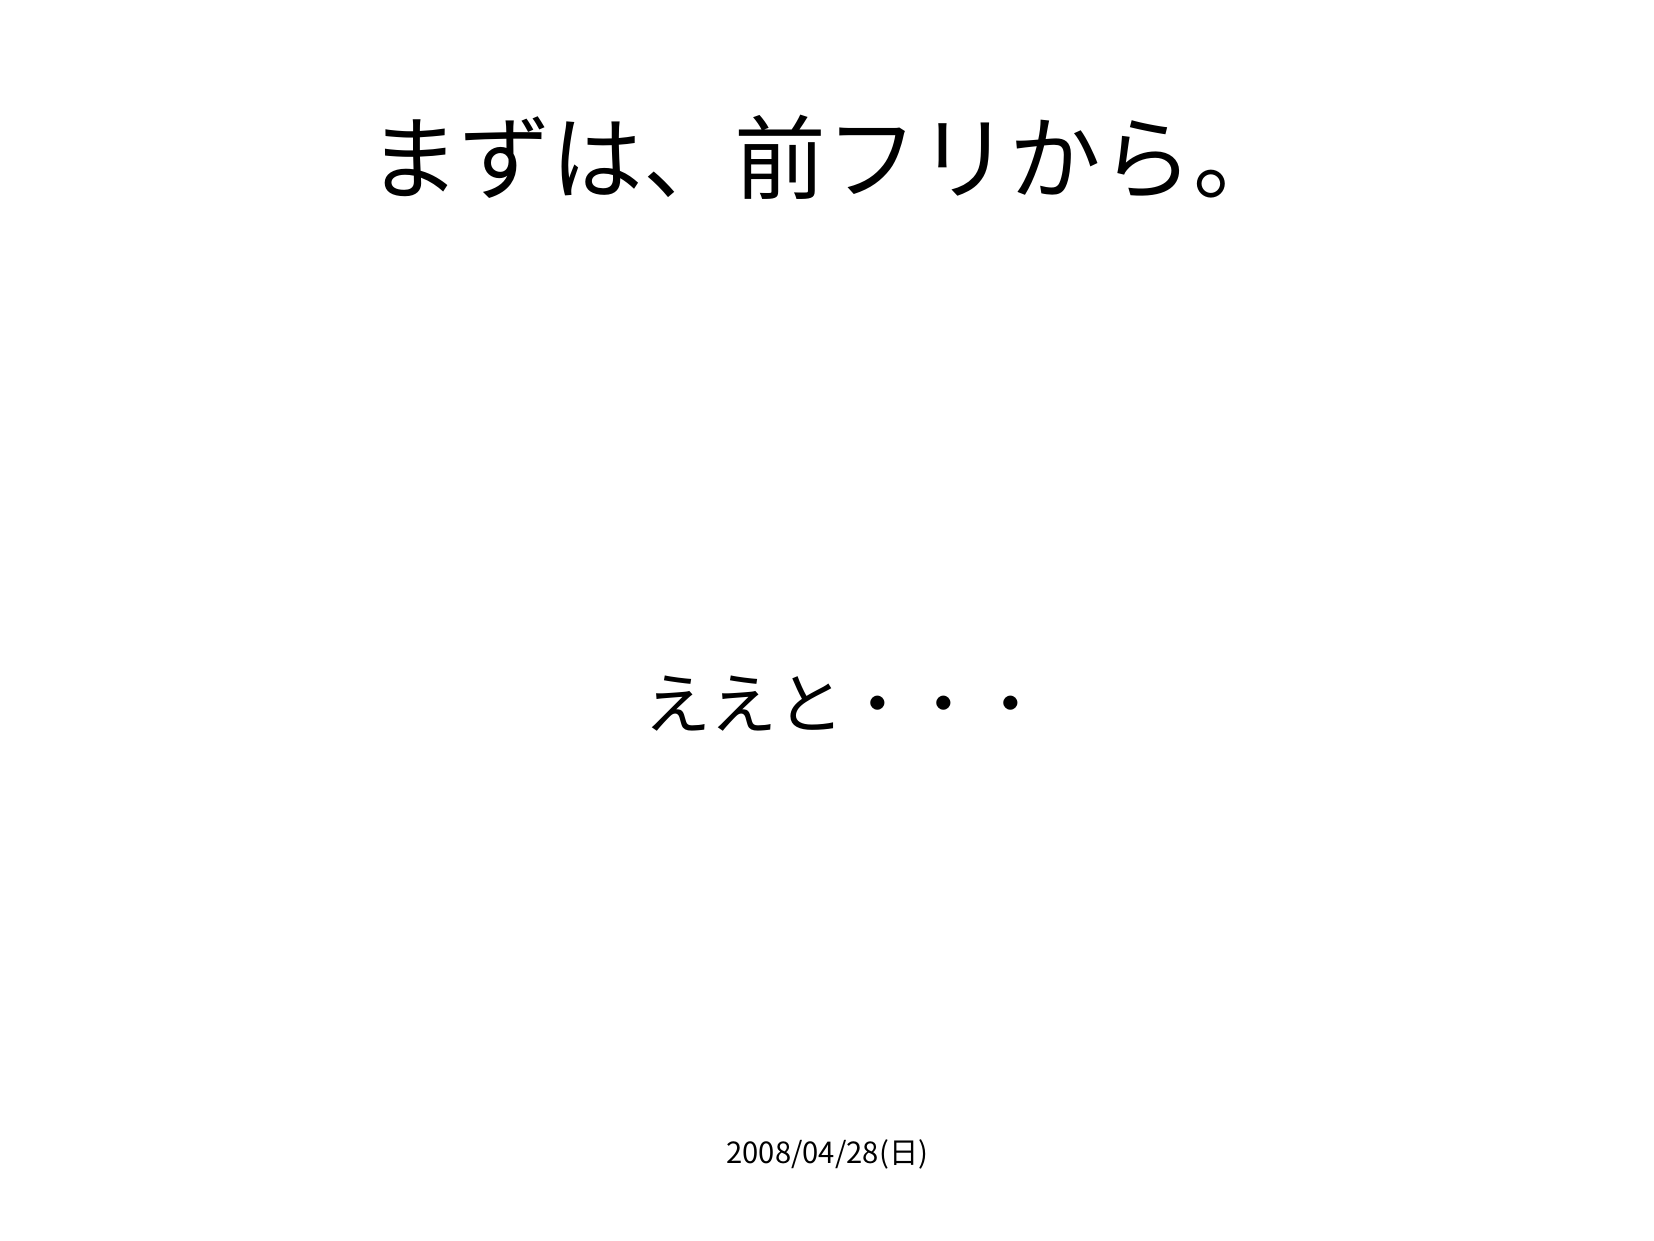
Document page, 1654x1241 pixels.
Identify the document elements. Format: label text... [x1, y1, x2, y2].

title まずは、前フリから。 [82, 49, 1571, 257]
subtitle ええと・・・ [82, 290, 1571, 1109]
